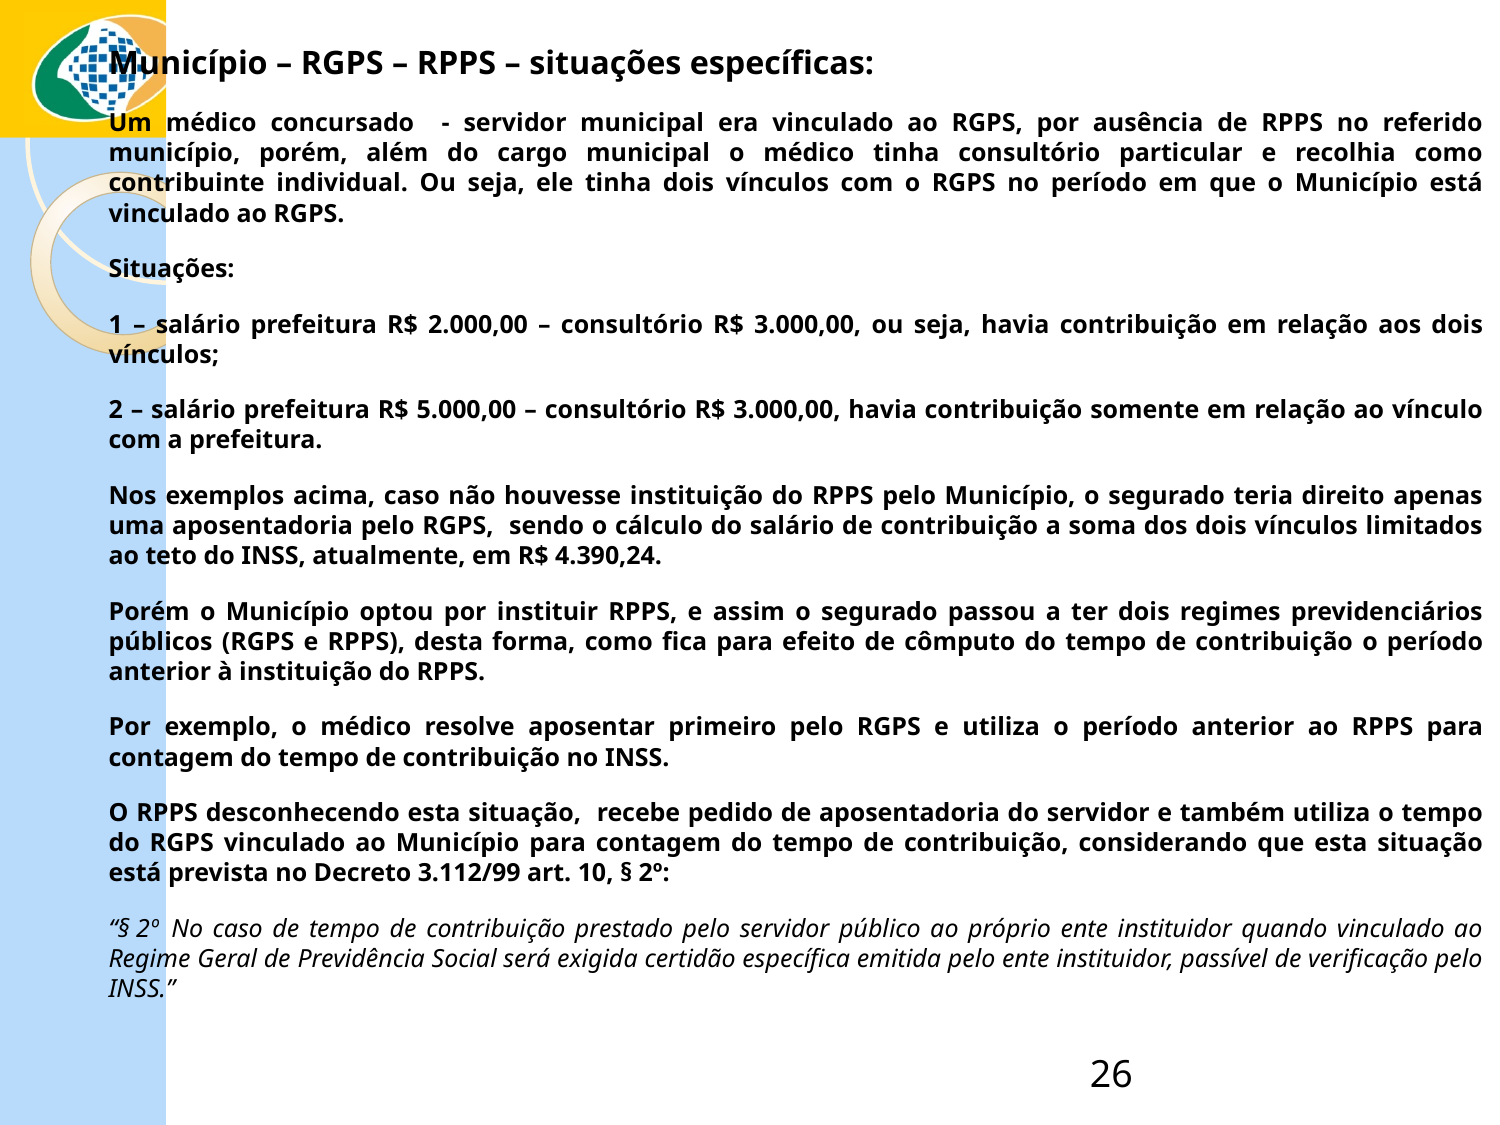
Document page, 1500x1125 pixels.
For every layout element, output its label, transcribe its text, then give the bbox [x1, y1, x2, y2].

list Município – RGPS – RPPS – situações específicas: Um médico concursado - servidor municipal era vinculado ao RGPS, por ausência de RPPS no referido município, porém, além do cargo municipal o médico tinha consultório particular e recolhia como contribuinte individual. Ou seja, ele tinha dois vínculos com o RGPS no período em que o Município está vinculado ao RGPS. Situações: 1 – salário prefeitura R$ 2.000,00 – consultório R$ 3.000,00, ou seja, havia contribuição em relação aos dois vínculos; 2 – salário prefeitura R$ 5.000,00 – consultório R$ 3.000,00, havia contribuição somente em relação ao vínculo com a prefeitura. Nos exemplos acima, caso não houvesse instituição do RPPS pelo Município, o segurado teria direito apenas uma aposentadoria pelo RGPS, sendo o cálculo do salário de contribuição a soma dos dois vínculos limitados ao teto do INSS, atualmente, em R$ 4.390,24. Porém o Município optou por instituir RPPS, e assim o segurado passou a ter dois regimes previdenciários públicos (RGPS e RPPS), desta forma, como fica para efeito de cômputo do tempo de contribuição o período anterior à instituição do RPPS. Por exemplo, o médico resolve aposentar primeiro pelo RGPS e utiliza o período anterior ao RPPS para contagem do tempo de contribuição no INSS. O RPPS desconhecendo esta situação, recebe pedido de aposentadoria do servidor e também utiliza o tempo do RGPS vinculado ao Município para contagem do tempo de contribuição, considerando que esta situação está prevista no Decreto 3.112/99 art. 10, § 2º: “§ 2º No caso de tempo de contribuição prestado pelo servidor público ao próprio ente instituidor quando vinculado ao Regime Geral de Previdência Social será exigida certidão específica emitida pelo ente instituidor, passível de verificação pelo INSS.” [93, 35, 1500, 1070]
title [76, 0, 1500, 102]
slide_number <número> [1074, 1042, 1425, 1103]
picture [24, 12, 93, 125]
